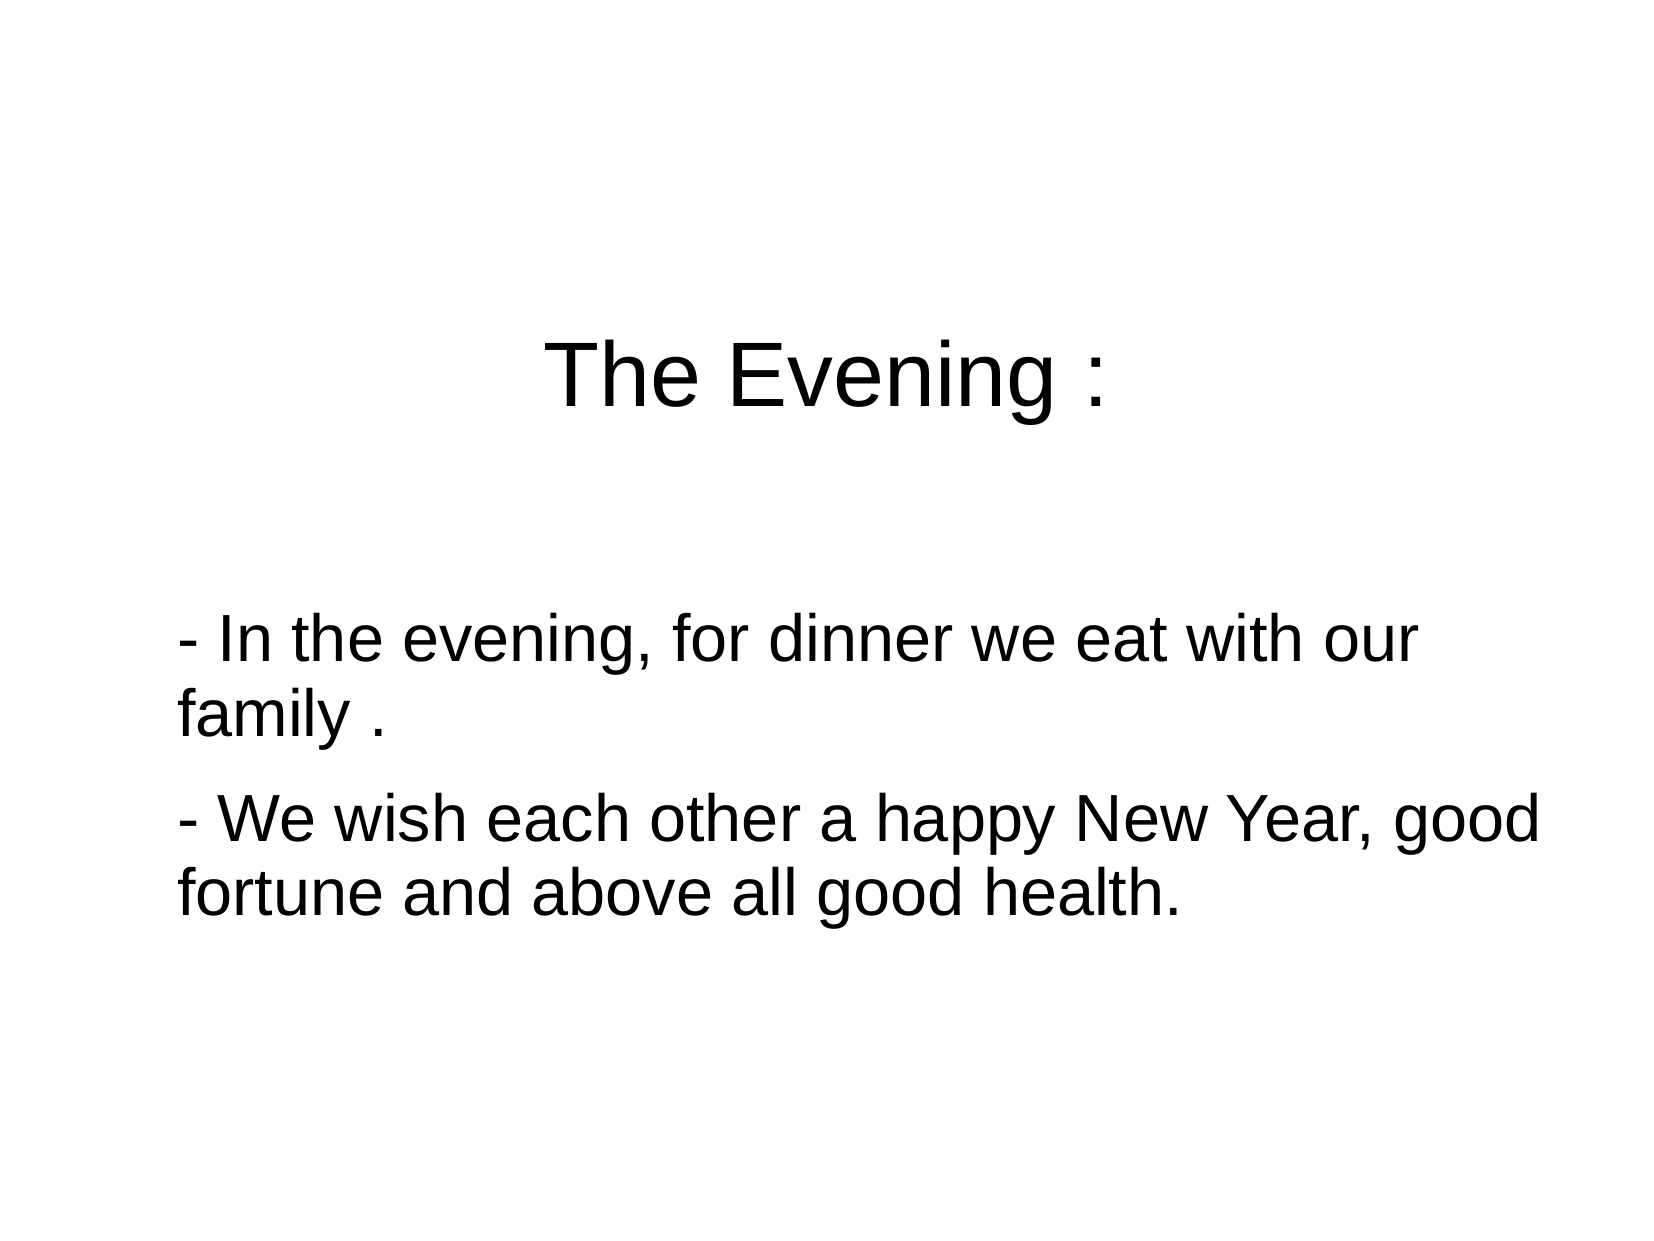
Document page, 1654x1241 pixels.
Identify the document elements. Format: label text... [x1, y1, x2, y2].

list - In the evening, for dinner we eat with our family . - We wish each other a happy New Year, good fortune and above all good health. [106, 497, 1595, 1217]
title The Evening : [82, 271, 1571, 479]
